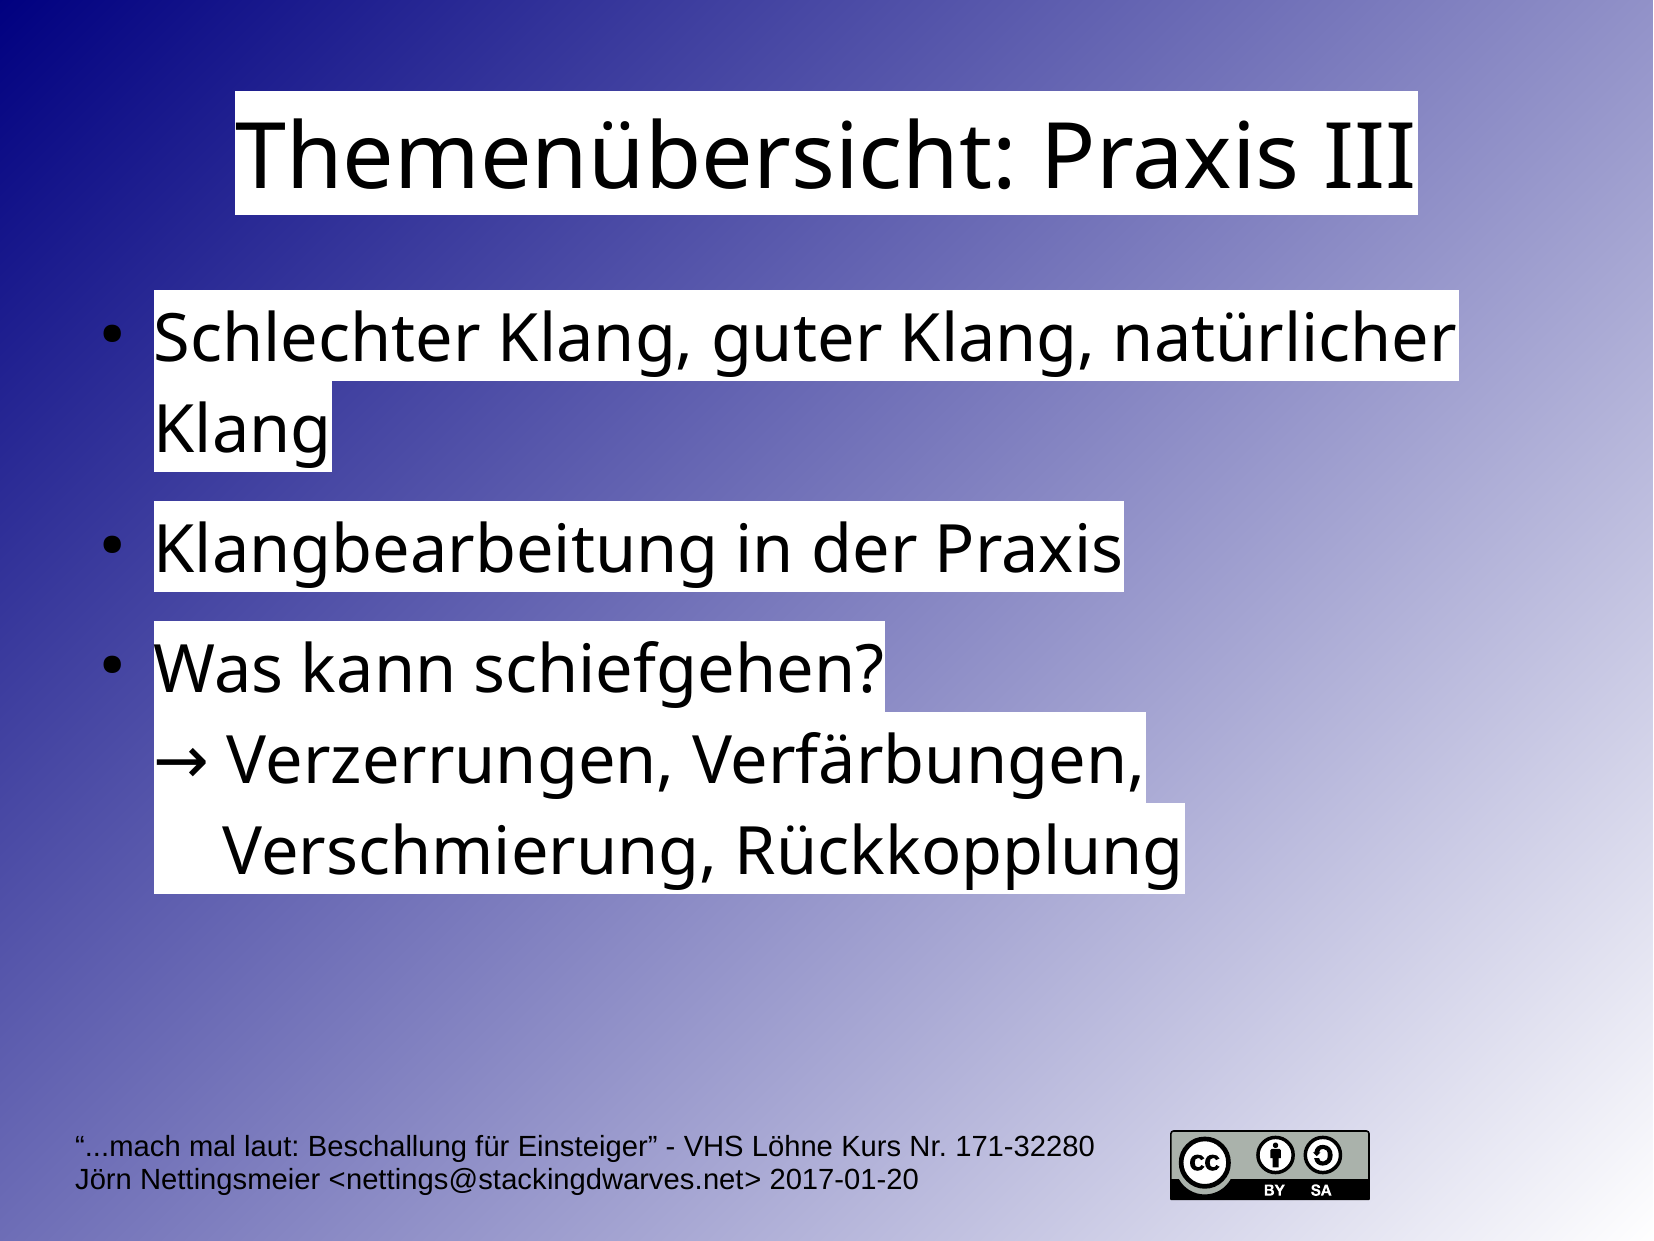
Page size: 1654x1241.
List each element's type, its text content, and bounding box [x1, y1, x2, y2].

title Themenübersicht: Praxis III [82, 49, 1571, 257]
list Schlechter Klang, guter Klang, natürlicher Klang Klangbearbeitung in der Praxis Was kann schiefgehen? → Verzerrungen, Verfärbungen, Verschmierung, Rückkopplung [82, 290, 1571, 1010]
